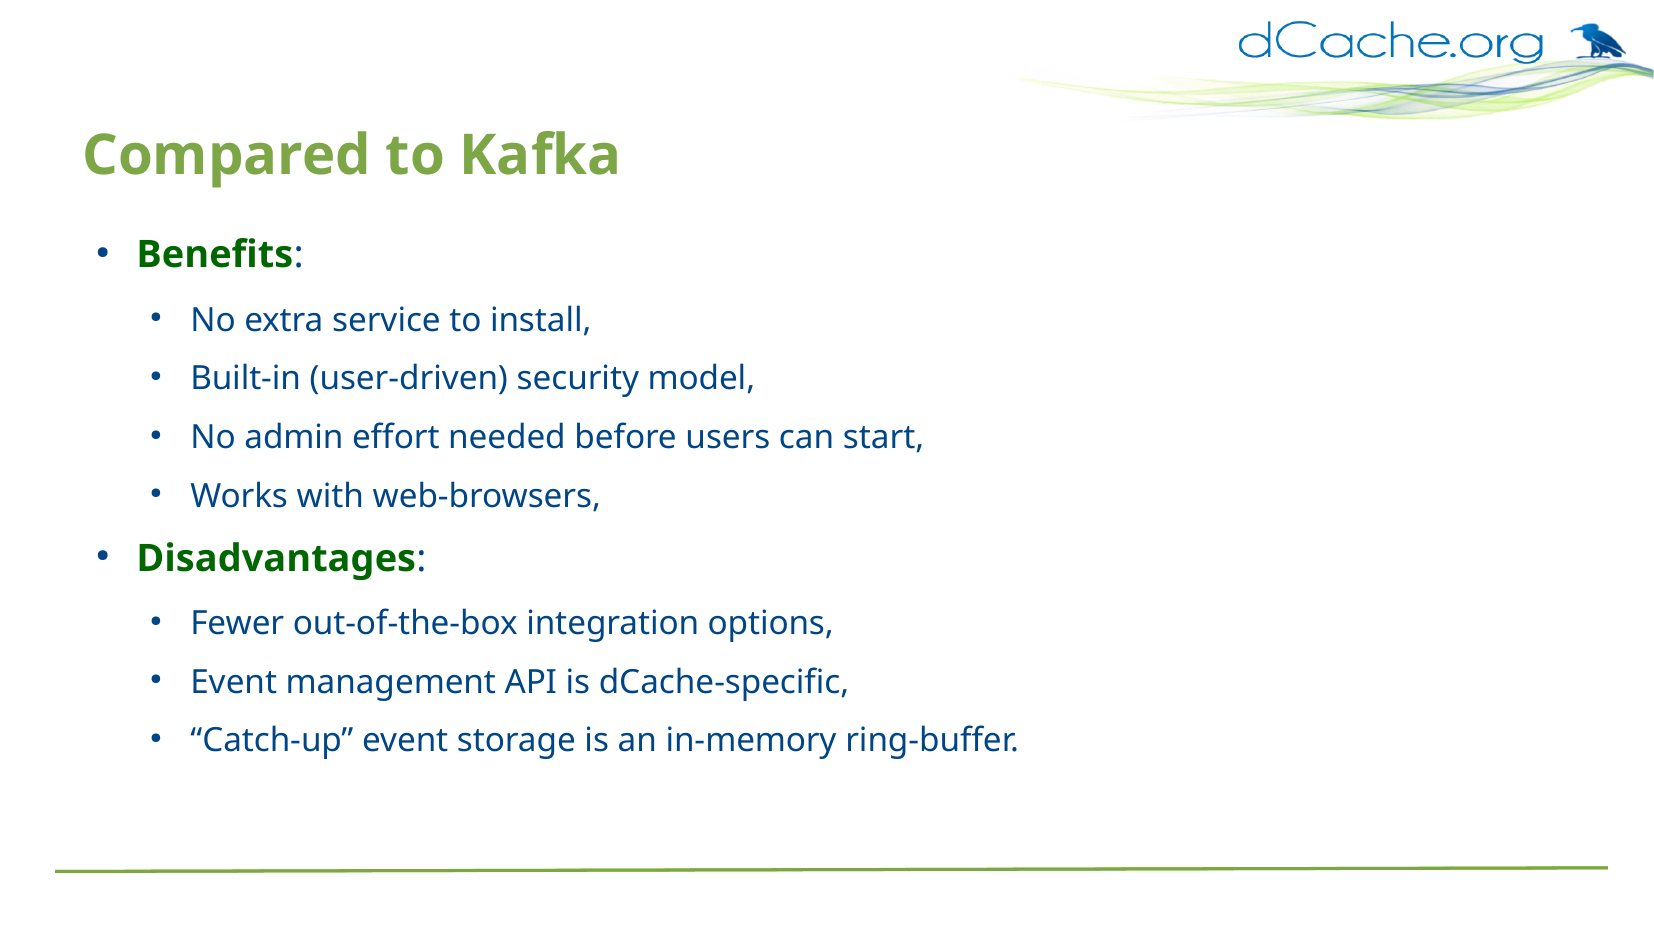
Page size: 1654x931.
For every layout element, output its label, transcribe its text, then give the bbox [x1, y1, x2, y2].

list Benefits: No extra service to install, Built-in (user-driven) security model, No admin effort needed before users can start, Works with web-browsers, Disadvantages: Fewer out-of-the-box integration options, Event management API is dCache-specific, “Catch-up” event storage is an in-memory ring-buffer. [82, 227, 1571, 767]
title Compared to Kafka [82, 116, 1605, 189]
picture [956, 12, 1654, 127]
